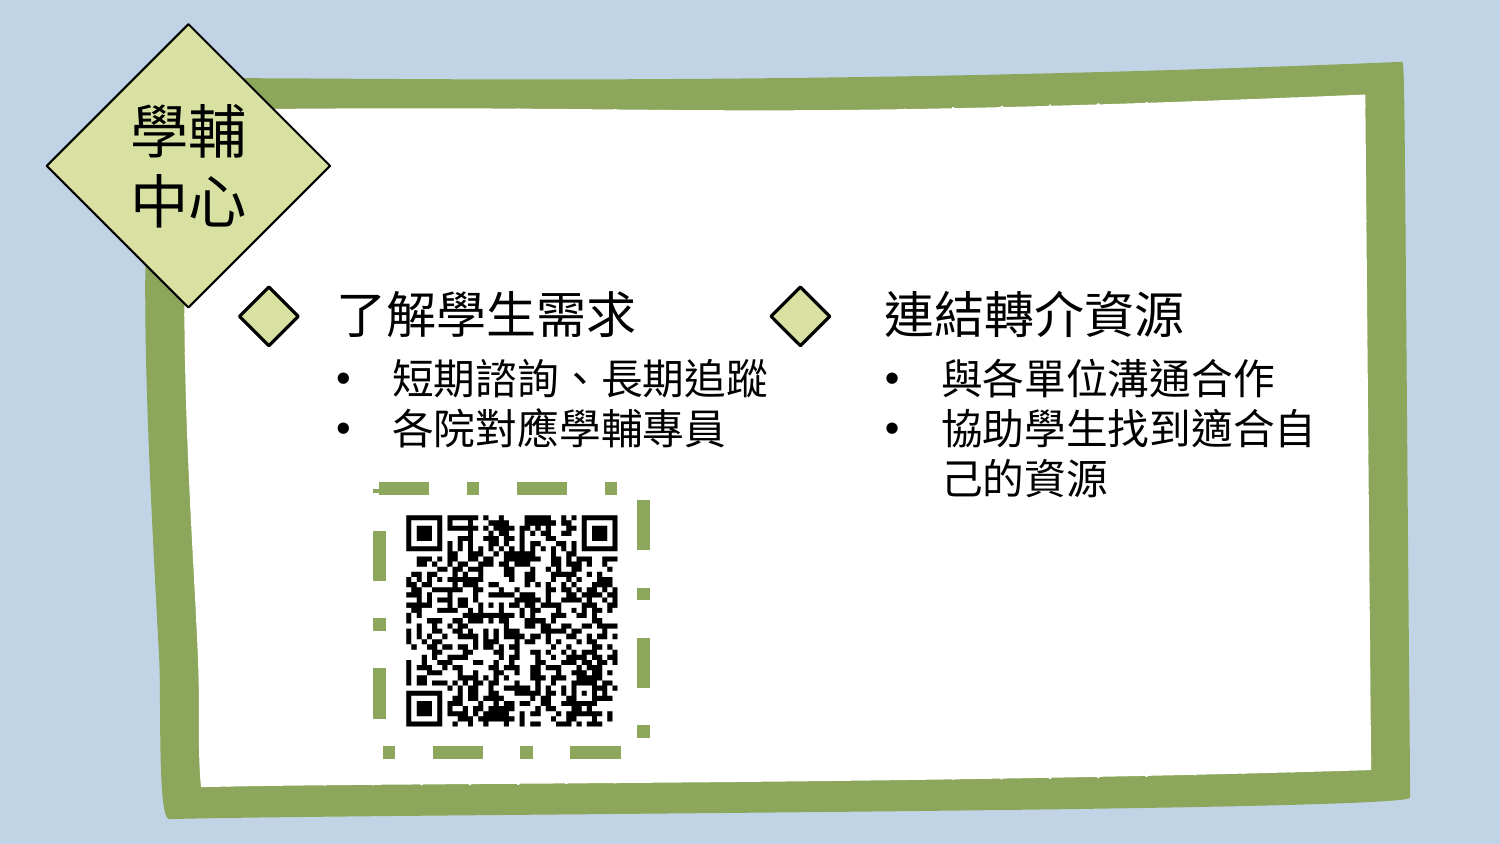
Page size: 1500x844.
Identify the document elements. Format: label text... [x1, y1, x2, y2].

text_box 學輔中心 [140, 189, 157, 204]
text_box 學輔中心 [106, 112, 271, 218]
picture [385, 494, 638, 747]
text_box 短期諮詢、長期追蹤 各院對應學輔專員 [321, 345, 835, 461]
text_box 連結轉介資源 [870, 276, 1347, 345]
text_box [46, 24, 1411, 820]
text_box 學輔中心 [143, 112, 176, 125]
text_box 學輔中心 [161, 189, 178, 204]
text_box 與各單位溝通合作 協助學生找到適合自己的資源 [870, 345, 1355, 511]
text_box 了解學生需求 [321, 276, 702, 345]
